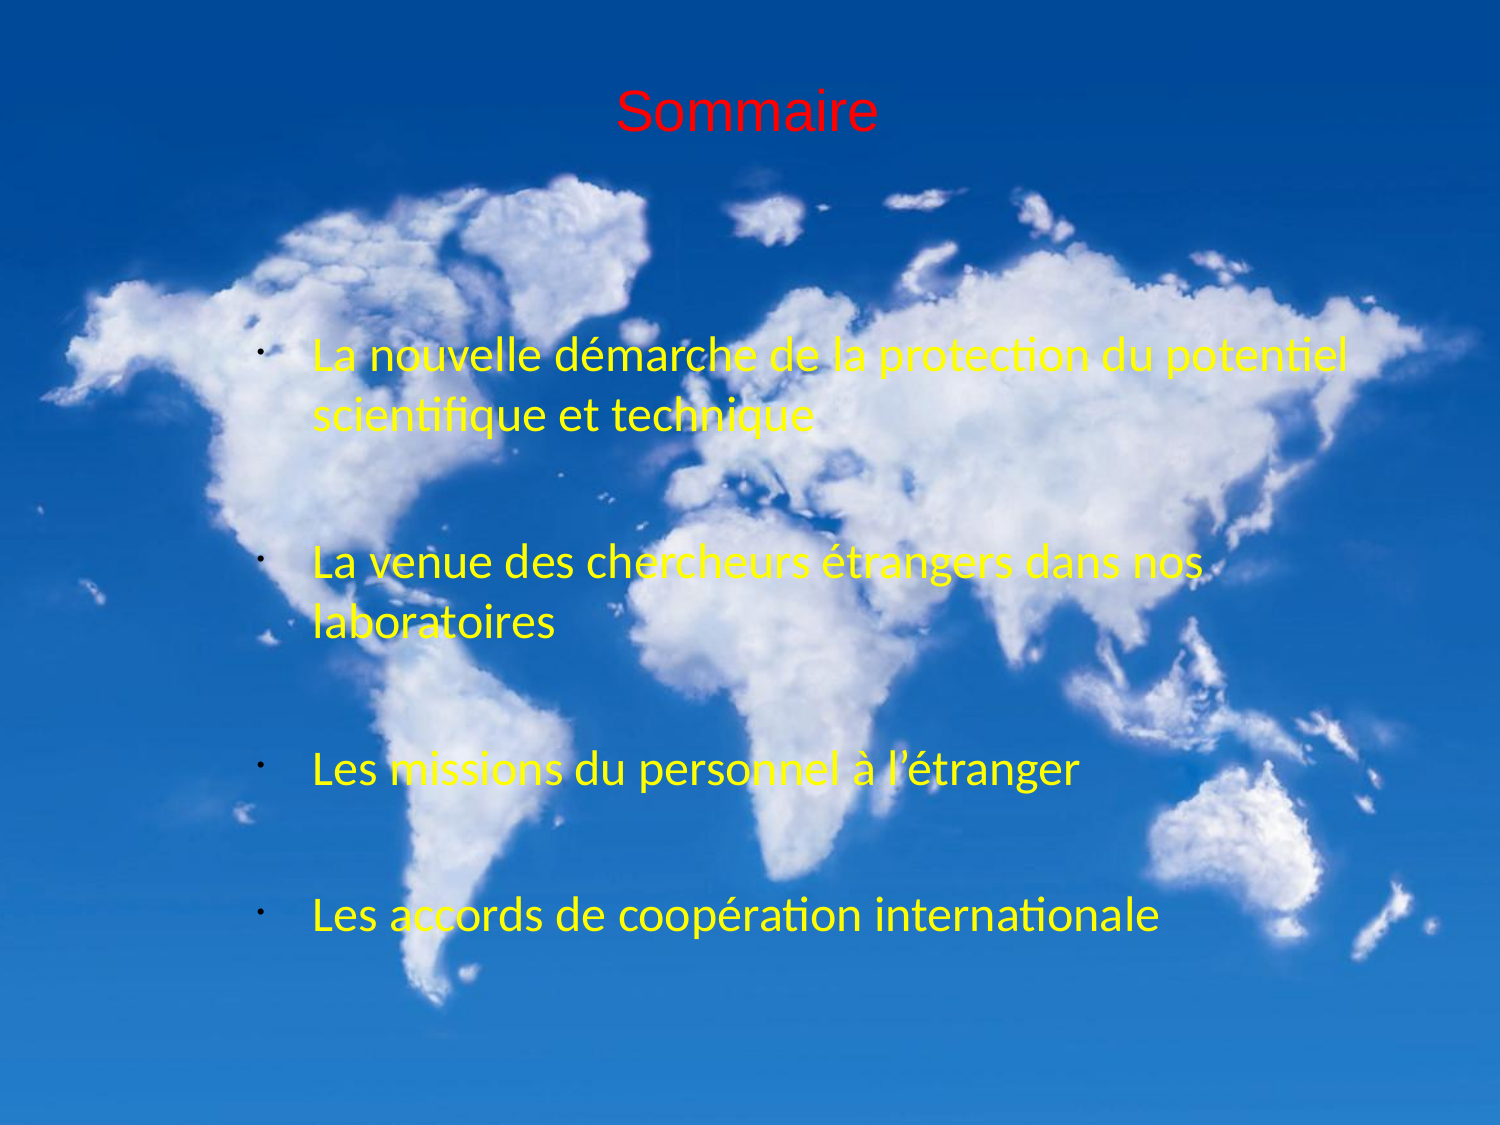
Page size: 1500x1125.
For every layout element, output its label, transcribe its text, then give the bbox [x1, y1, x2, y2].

picture [0, 0, 1500, 1125]
text_box Sommaire [218, 22, 1294, 194]
list La nouvelle démarche de la protection du potentiel scientifique et technique La venue des chercheurs étrangers dans nos laboratoires Les missions du personnel à l’étranger Les accords de coopération internationale [241, 314, 1412, 858]
